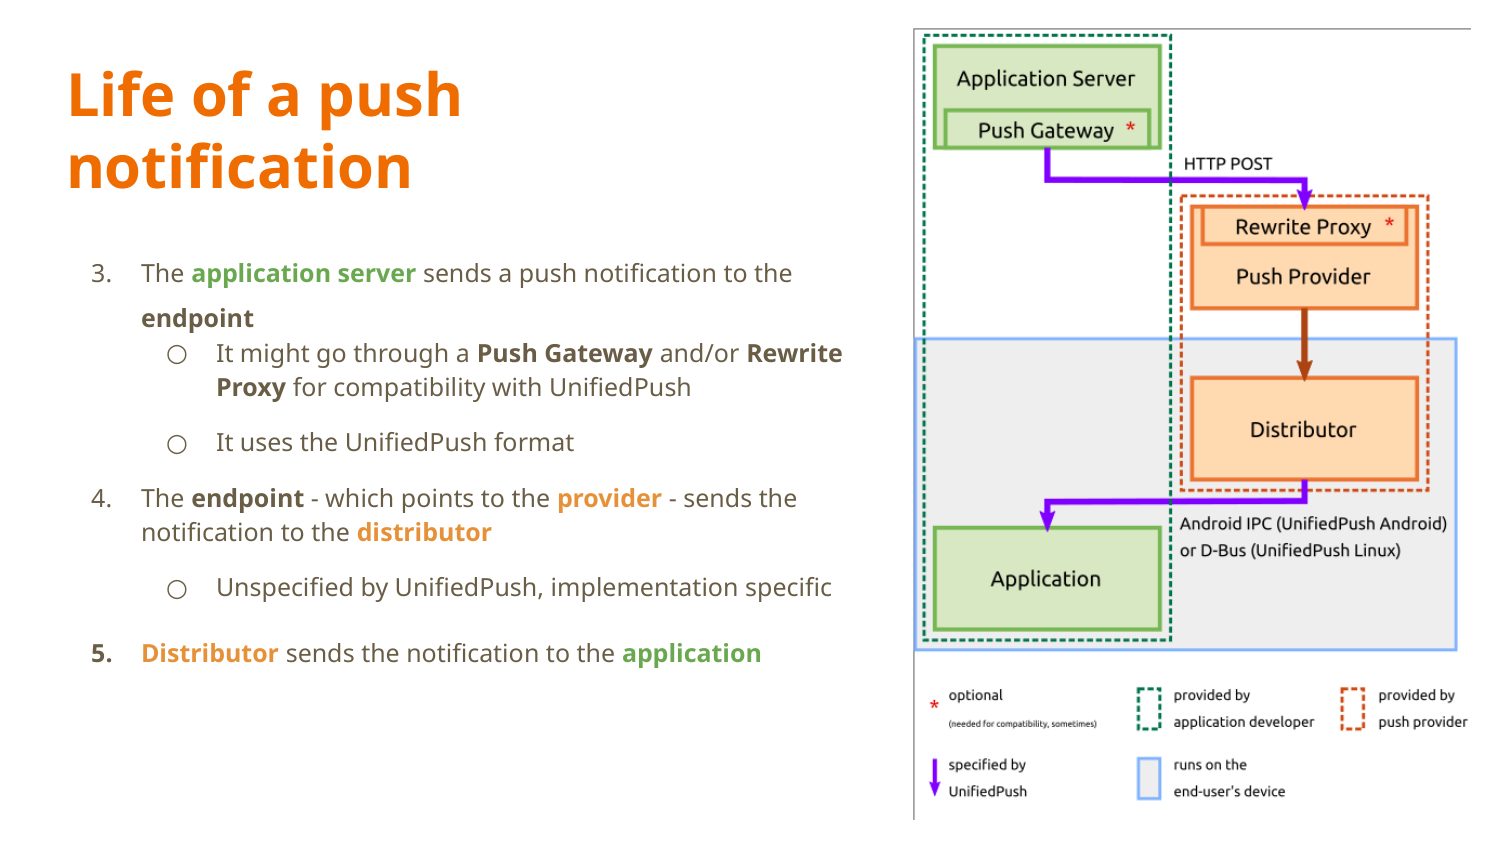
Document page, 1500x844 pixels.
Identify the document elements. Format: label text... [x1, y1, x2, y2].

picture [908, 23, 1471, 820]
title Life of a push notification [51, 91, 738, 216]
list The application server sends a push notification to the endpoint It might go through a Push Gateway and/or Rewrite Proxy for compatibility with UnifiedPush It uses the UnifiedPush format The endpoint - which points to the provider - sends the notification to the distributor Unspecified by UnifiedPush, implementation specific Distributor sends the notification to the application [51, 227, 880, 750]
